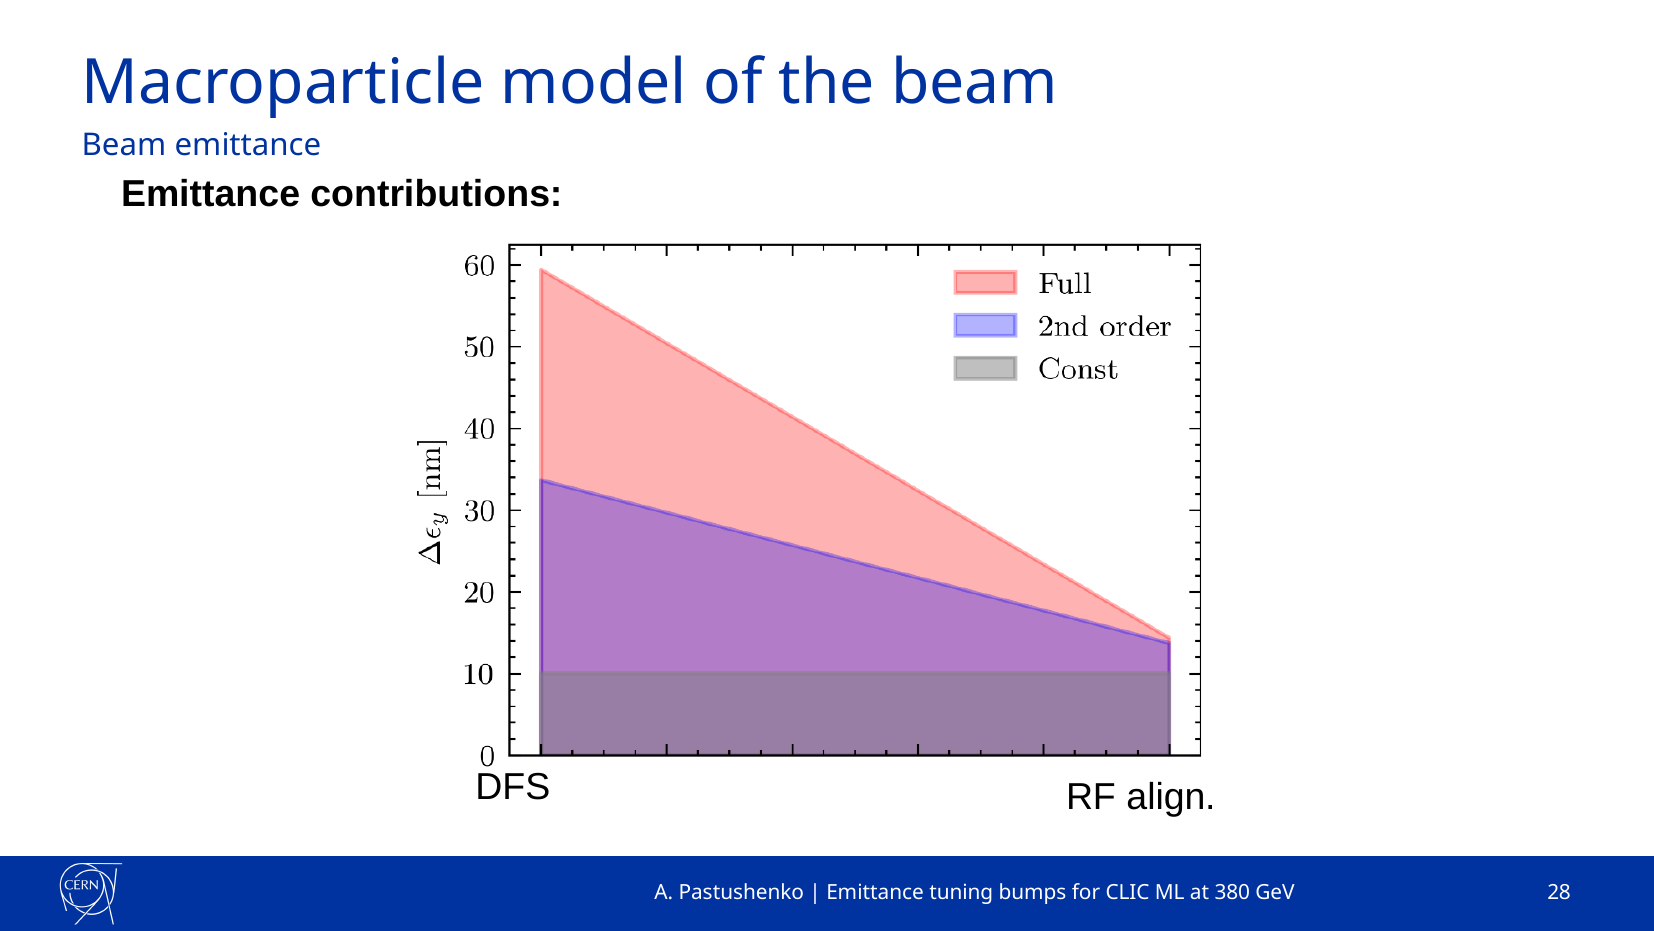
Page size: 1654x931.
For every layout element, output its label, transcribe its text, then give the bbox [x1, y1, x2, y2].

text_box RF align. [1051, 767, 1241, 827]
picture [56, 859, 127, 928]
picture [401, 233, 1216, 768]
text_box DFS [460, 758, 579, 815]
text_box Emittance contributions: [106, 165, 579, 223]
title Macroparticle model of the beam Beam emittance [81, 37, 1570, 193]
